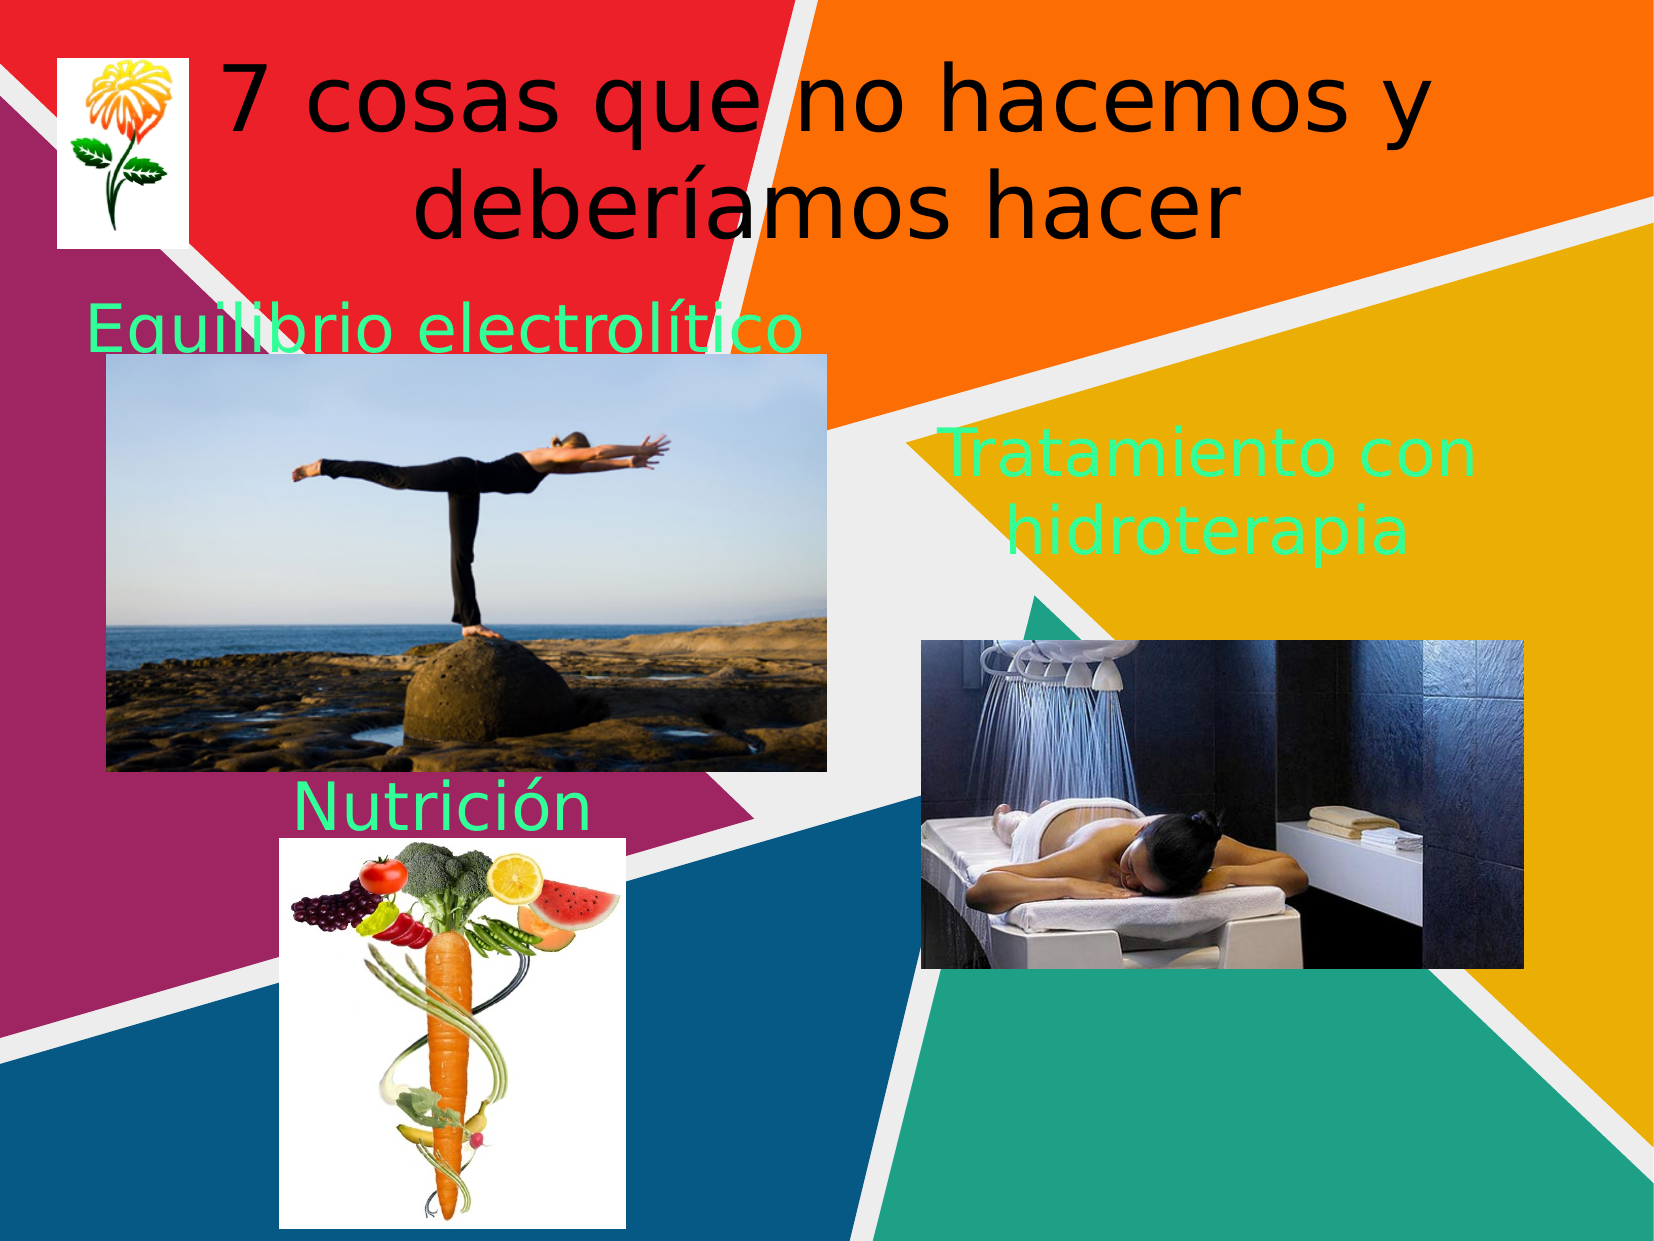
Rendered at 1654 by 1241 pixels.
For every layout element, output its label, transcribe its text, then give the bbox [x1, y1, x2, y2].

list Nutrición [80, 768, 807, 1112]
list Equilibrio electrolítico [82, 290, 809, 634]
title 7 cosas que no hacemos y deberíamos hacer [82, 45, 1571, 261]
picture [921, 640, 1524, 969]
picture [57, 58, 189, 249]
list Tratamiento con hidroterapia [845, 414, 1572, 1134]
picture [106, 354, 827, 772]
picture [279, 838, 626, 1229]
